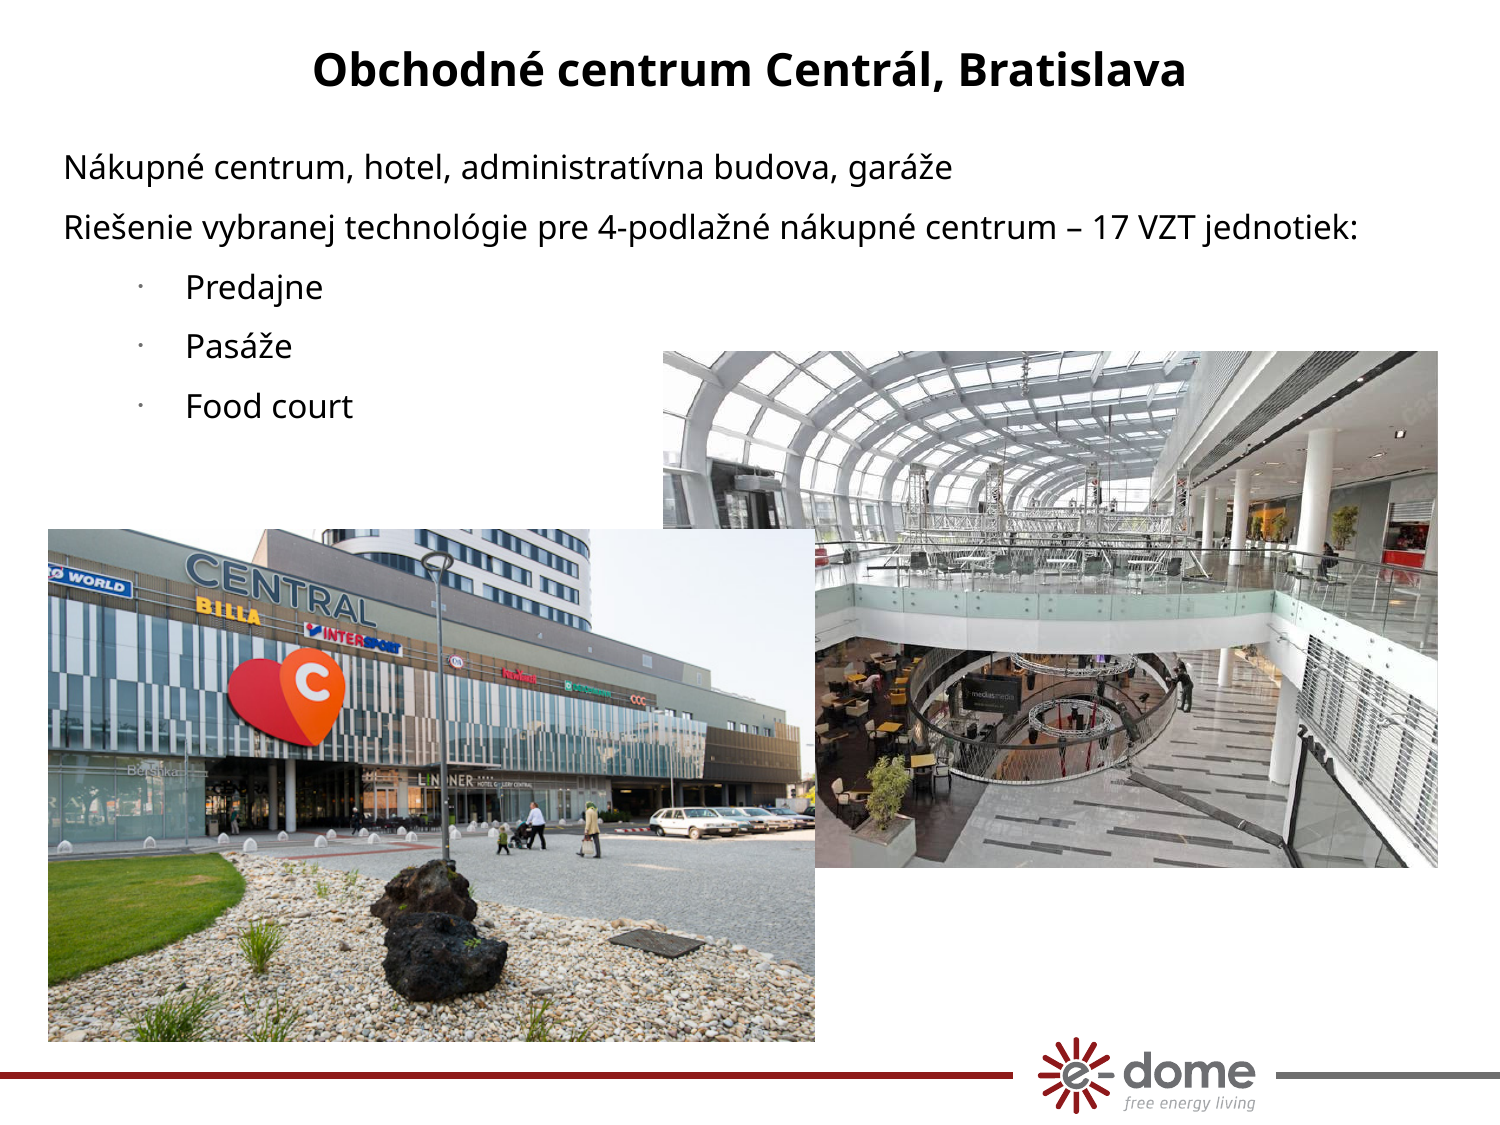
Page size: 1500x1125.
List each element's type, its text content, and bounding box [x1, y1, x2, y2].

picture [48, 433, 1438, 1042]
text_box Nákupné centrum, hotel, administratívna budova, garáže Riešenie vybranej technológie pre 4-podlažné nákupné centrum – 17 VZT jednotiek: Predajne Pasáže Food court [48, 118, 1438, 433]
text_box Obchodné centrum Centrál, Bratislava [0, 17, 1500, 119]
